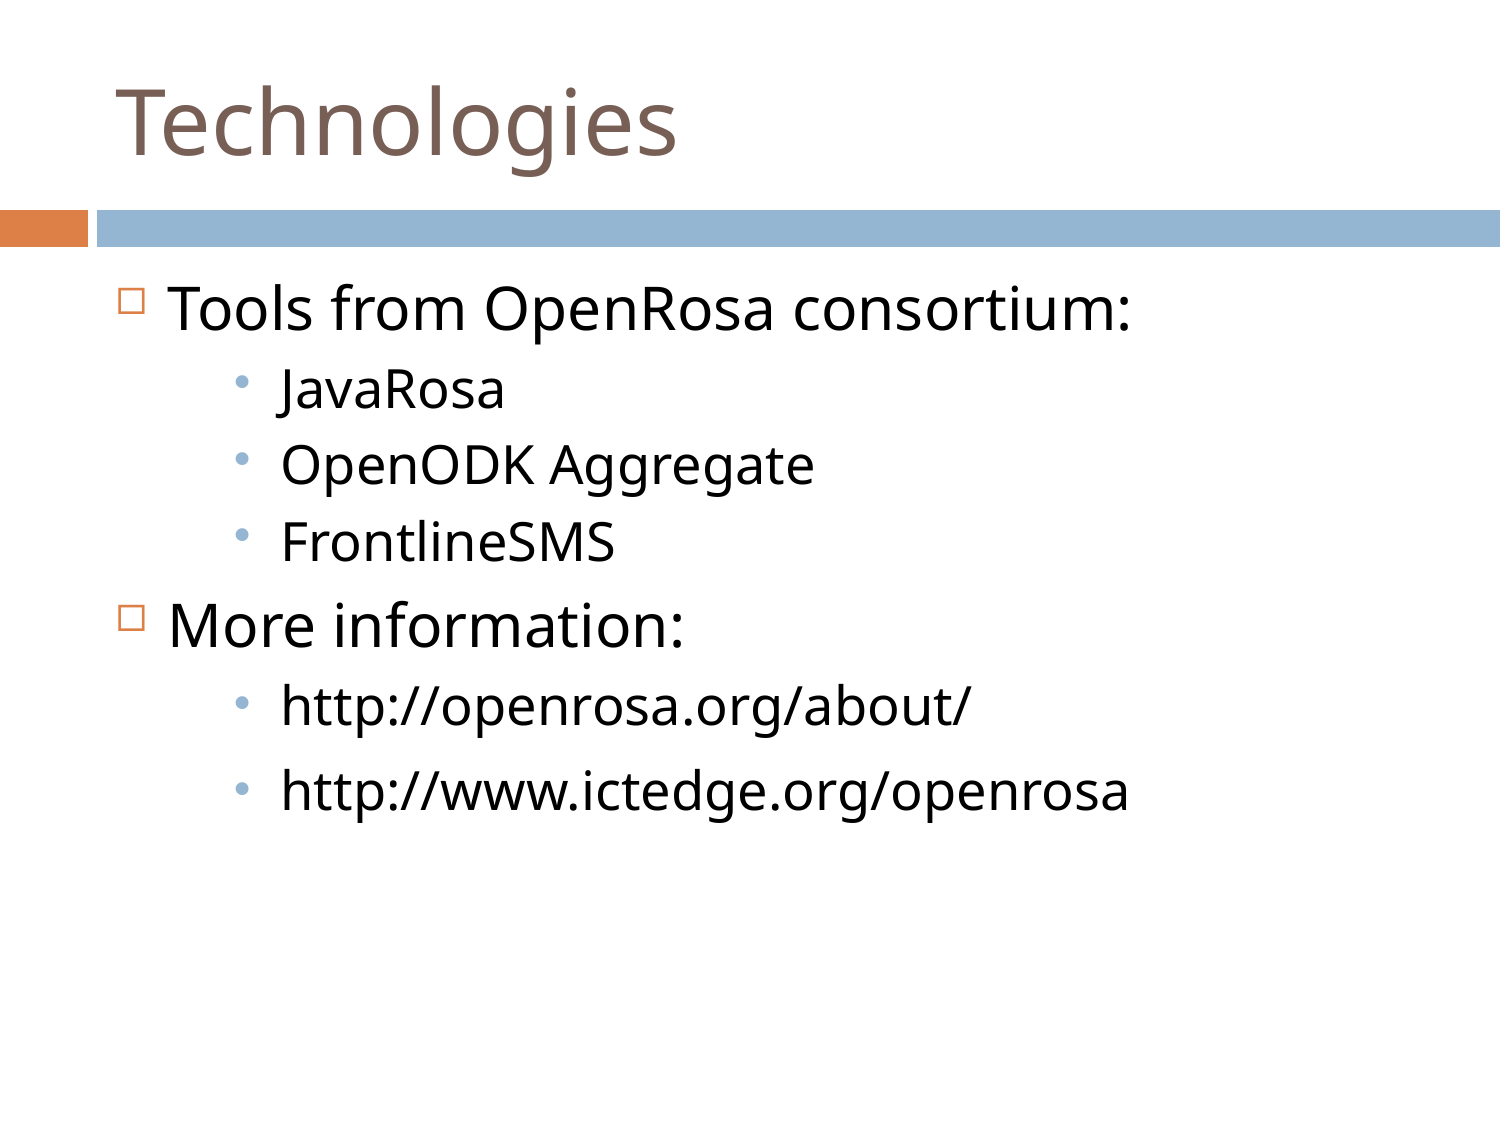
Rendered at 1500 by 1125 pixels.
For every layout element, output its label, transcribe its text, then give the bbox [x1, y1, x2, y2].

list Tools from OpenRosa consortium: JavaRosa OpenODK Aggregate FrontlineSMS More information: http://openrosa.org/about/ http://www.ictedge.org/openrosa [100, 262, 1438, 1000]
title Technologies [100, 37, 1438, 201]
